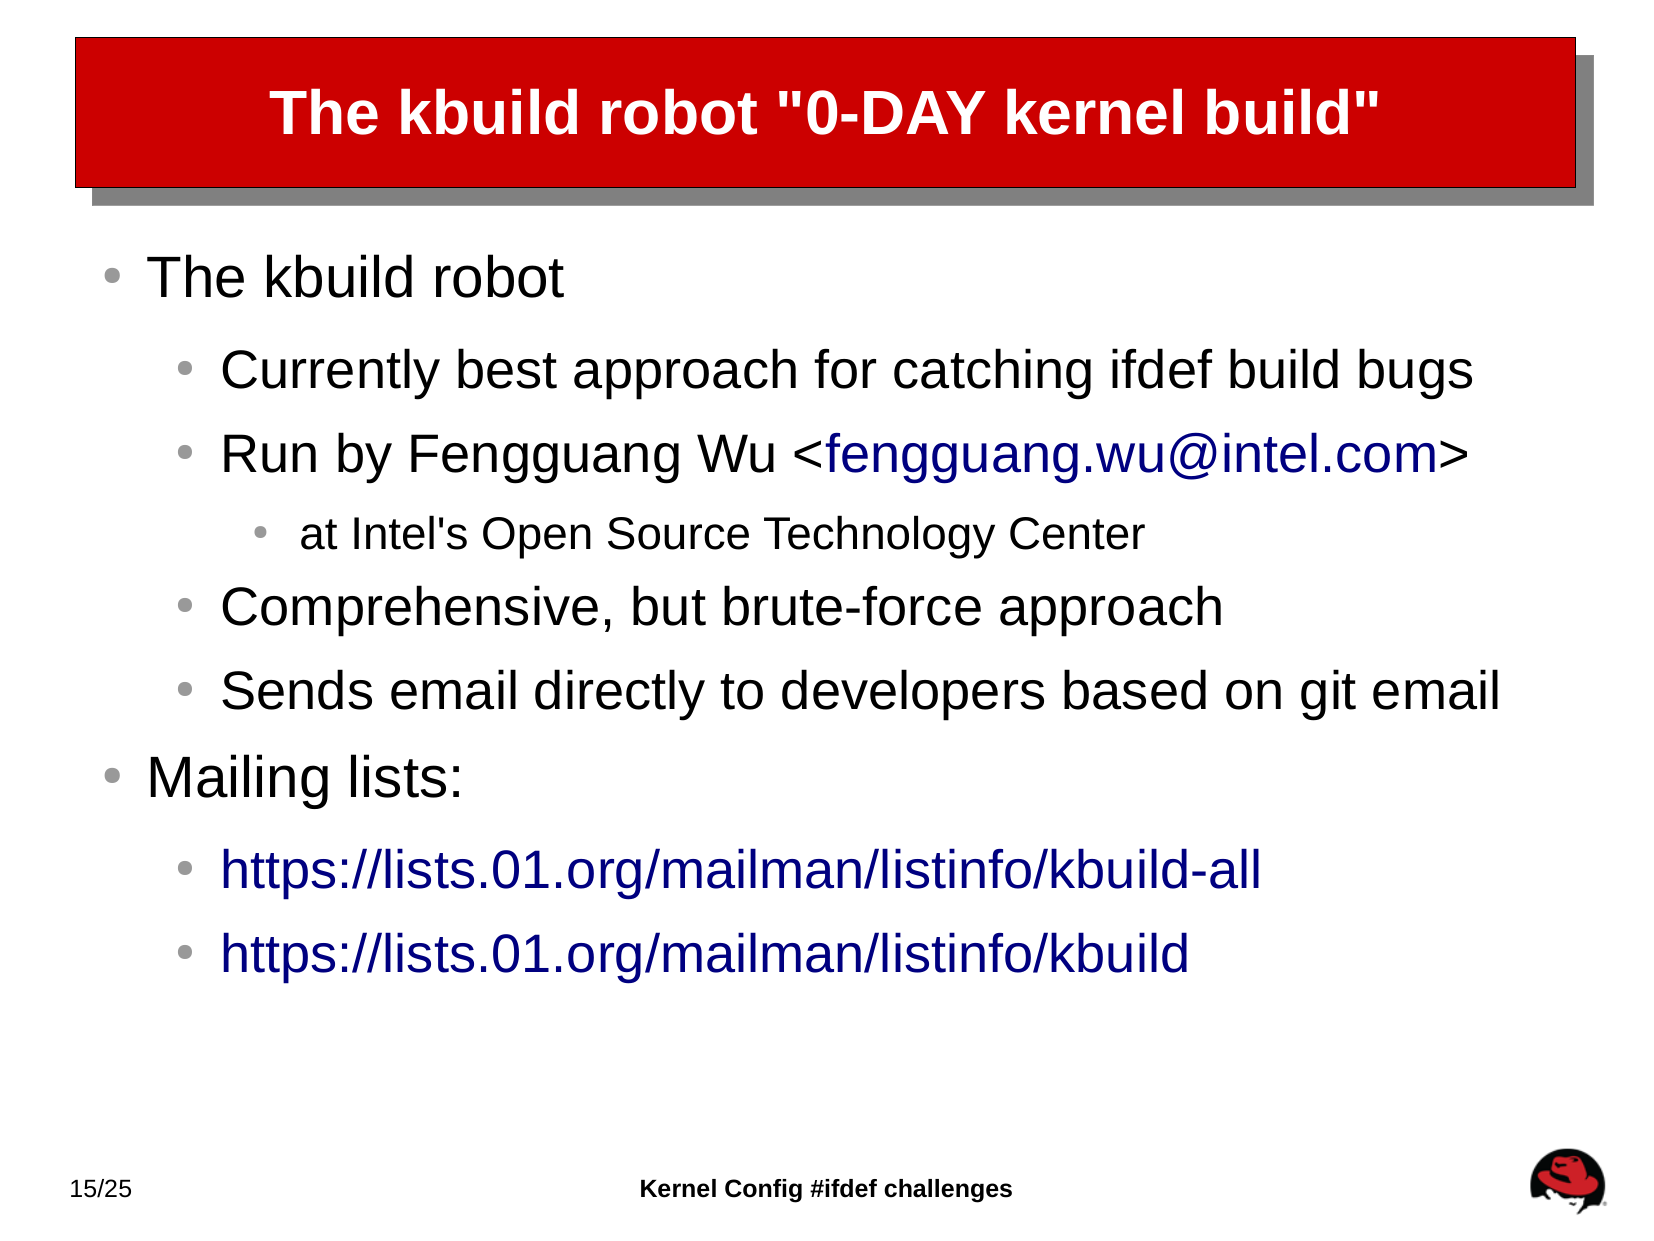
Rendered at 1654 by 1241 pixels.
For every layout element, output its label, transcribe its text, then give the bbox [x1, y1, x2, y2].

picture [1529, 1146, 1613, 1224]
list The kbuild robot Currently best approach for catching ifdef build bugs Run by Fengguang Wu <fengguang.wu@intel.com> at Intel's Open Source Technology Center Comprehensive, but brute-force approach Sends email directly to developers based on git email Mailing lists: https://lists.01.org/mailman/listinfo/kbuild-all https://lists.01.org/mailman/listinfo/kbuild [86, 244, 1576, 1039]
title The kbuild robot "0-DAY kernel build" [82, 37, 1571, 188]
